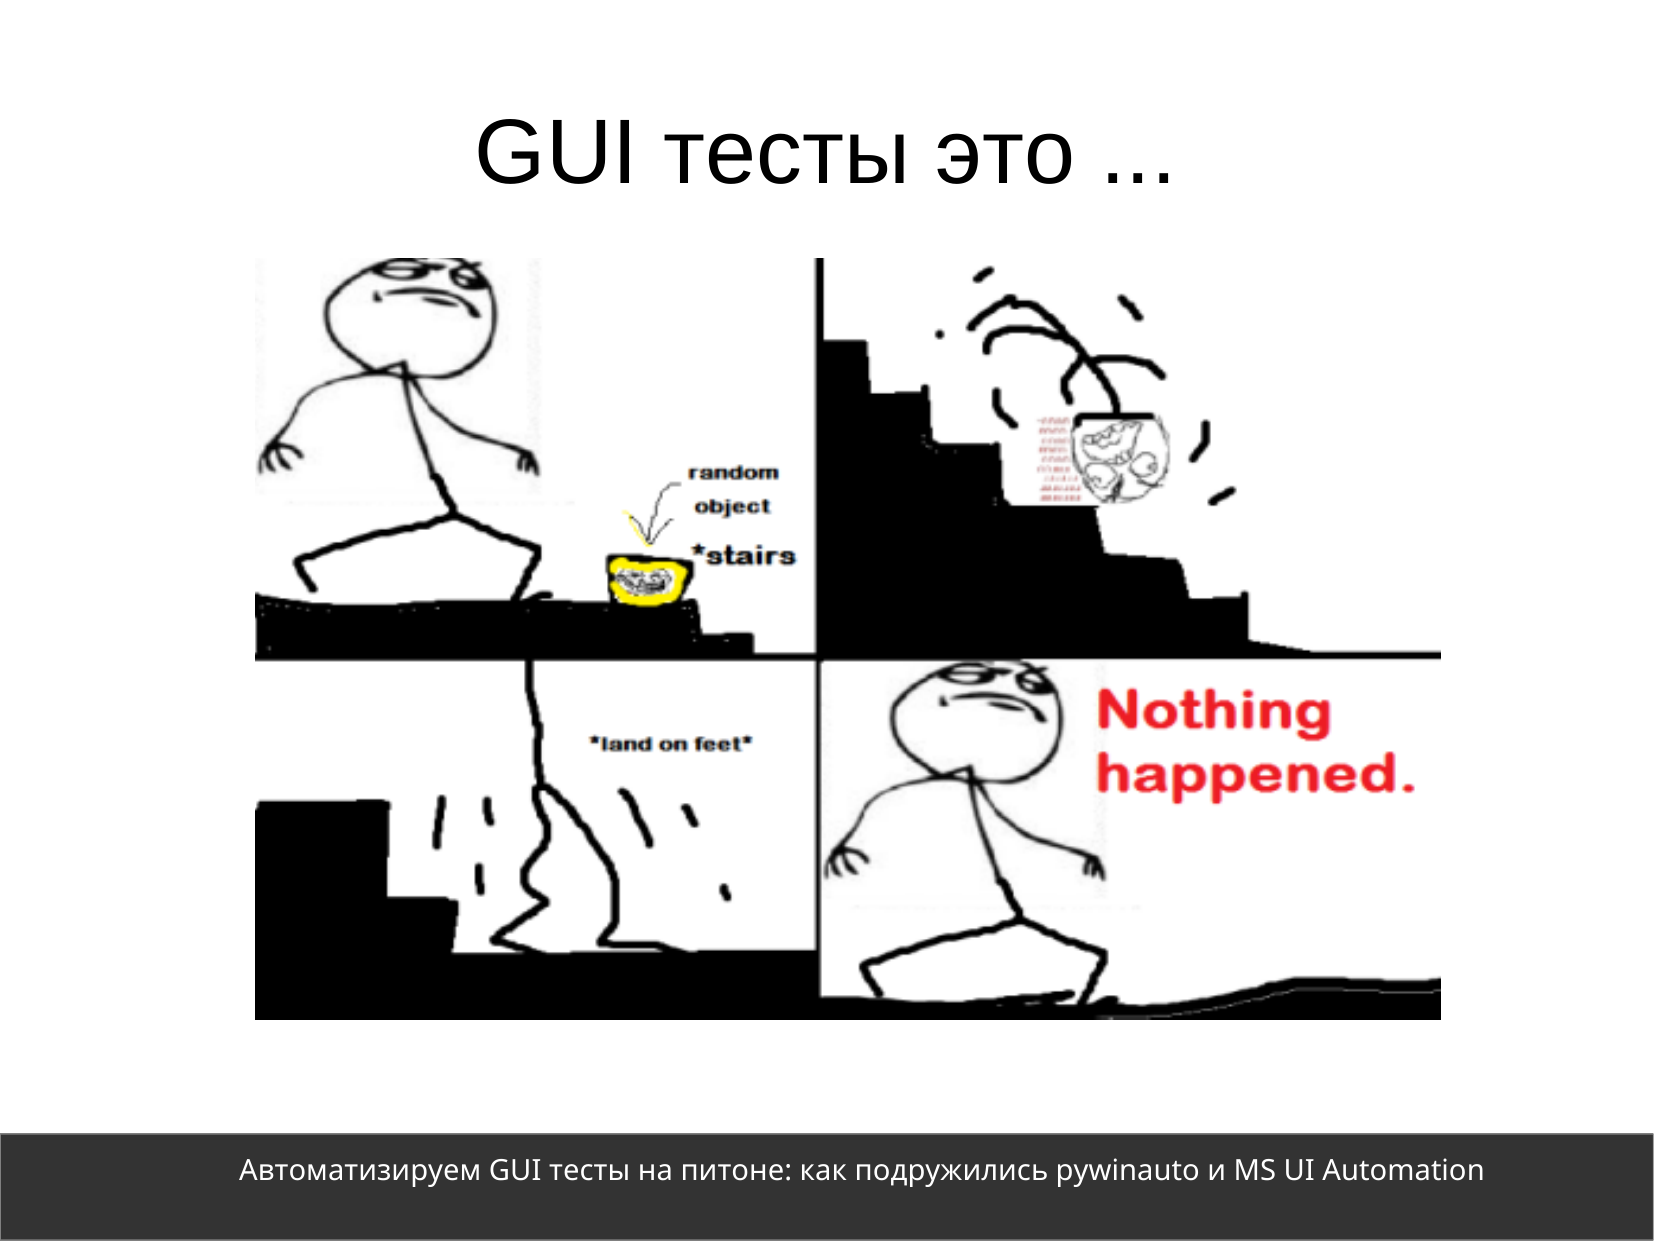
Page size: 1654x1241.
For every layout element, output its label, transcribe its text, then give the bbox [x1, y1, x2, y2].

text_box [0, 1133, 1654, 1241]
picture [255, 258, 1441, 1021]
title GUI тесты это ... [82, 49, 1571, 257]
text_box Автоматизируем GUI тесты на питоне: как подружились pywinauto и MS UI Automation [224, 1145, 1607, 1229]
